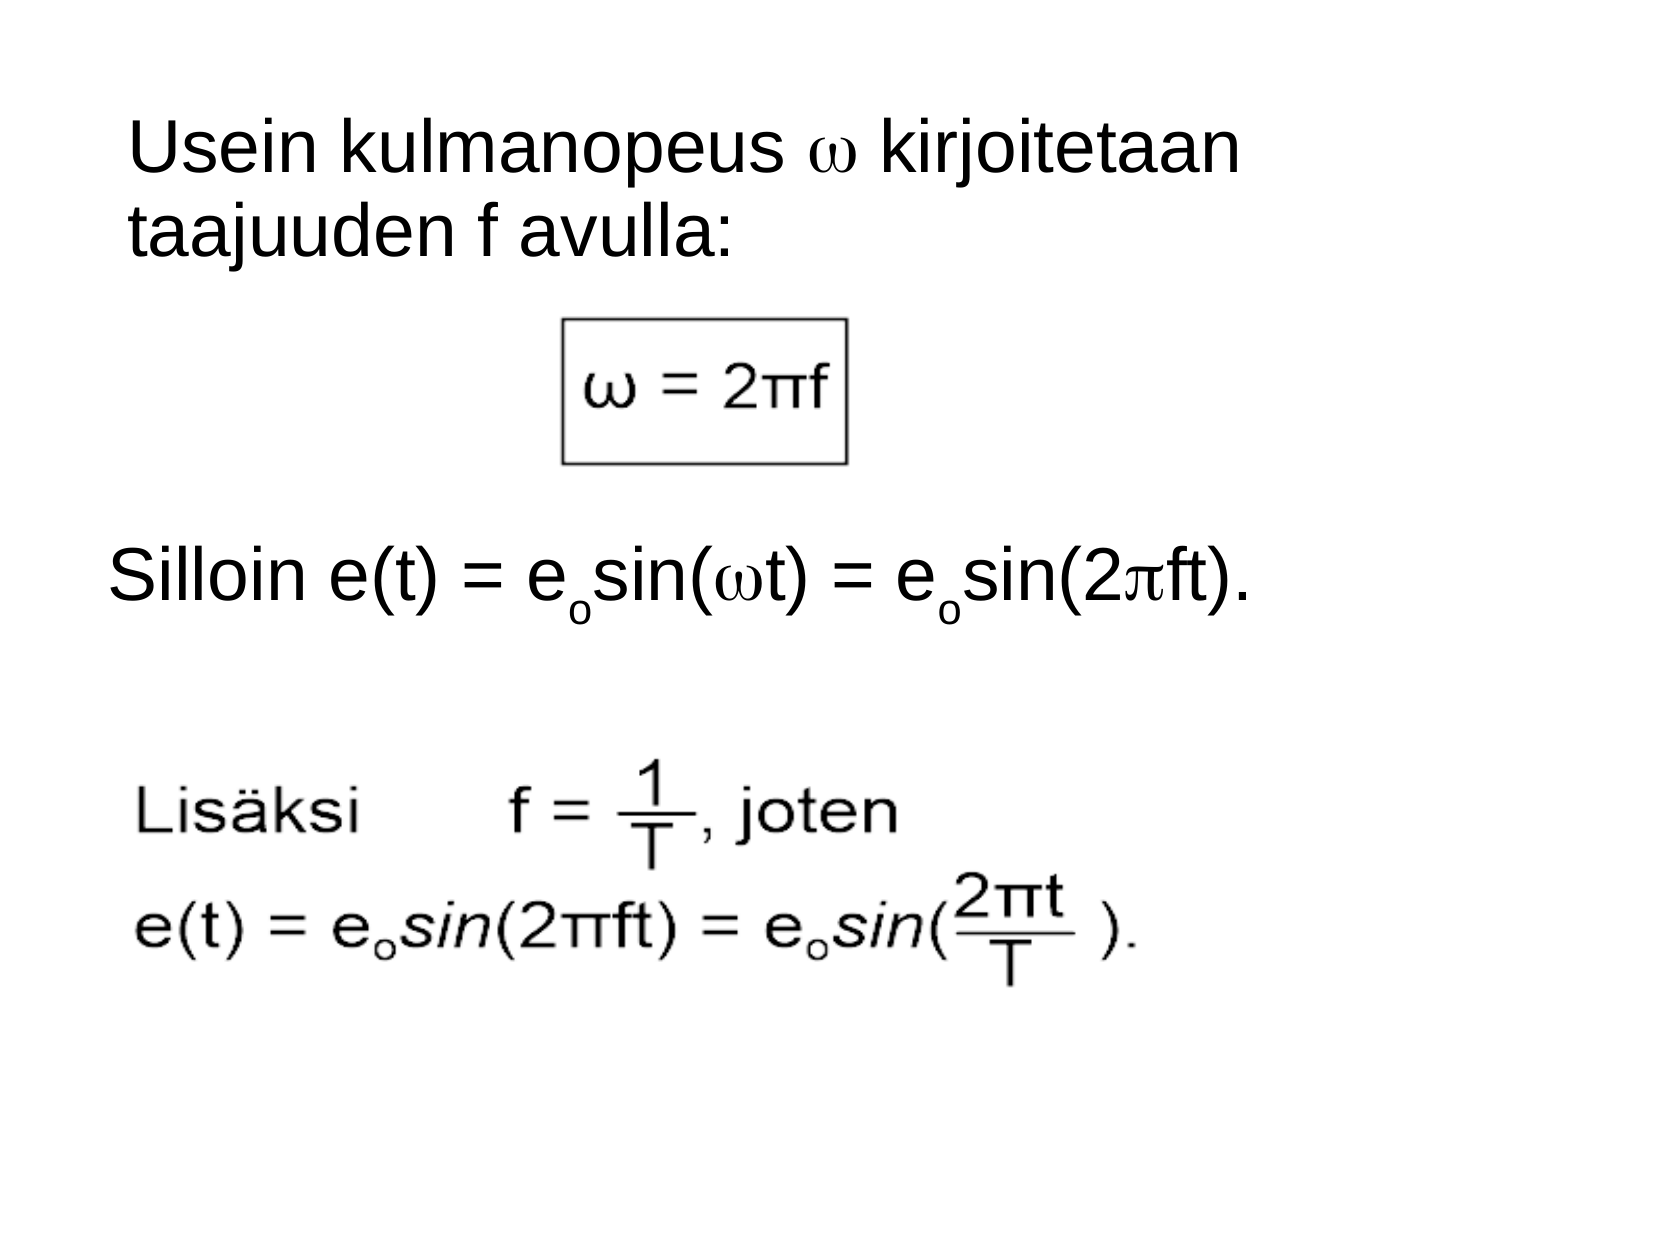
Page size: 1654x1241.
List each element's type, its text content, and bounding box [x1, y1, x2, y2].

text_box Usein kulmanopeus w kirjoitetaan taajuuden f avulla: [112, 96, 1607, 364]
picture [544, 290, 863, 485]
text_box Silloin e(t) = eosin(wt) = eosin(2pft). [92, 524, 1642, 662]
picture [71, 700, 1205, 1016]
